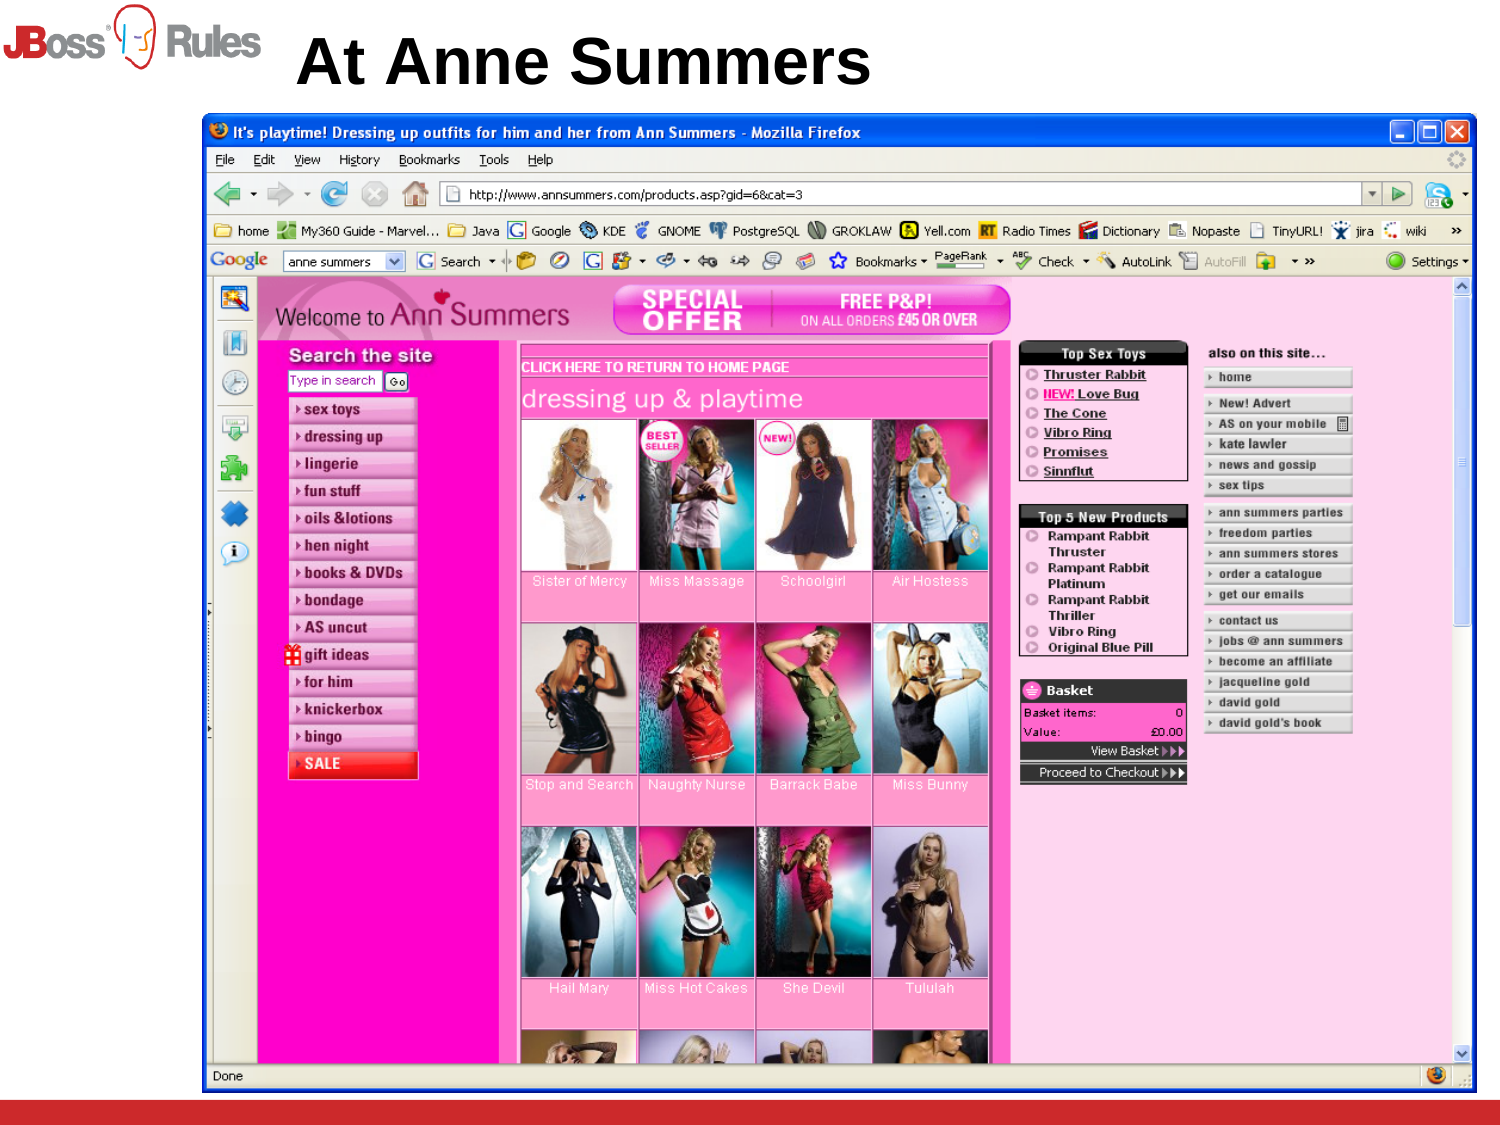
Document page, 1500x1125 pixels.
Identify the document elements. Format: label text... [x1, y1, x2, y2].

picture [0, 0, 266, 73]
picture [202, 113, 1477, 1093]
title At Anne Summers [295, 12, 1496, 111]
